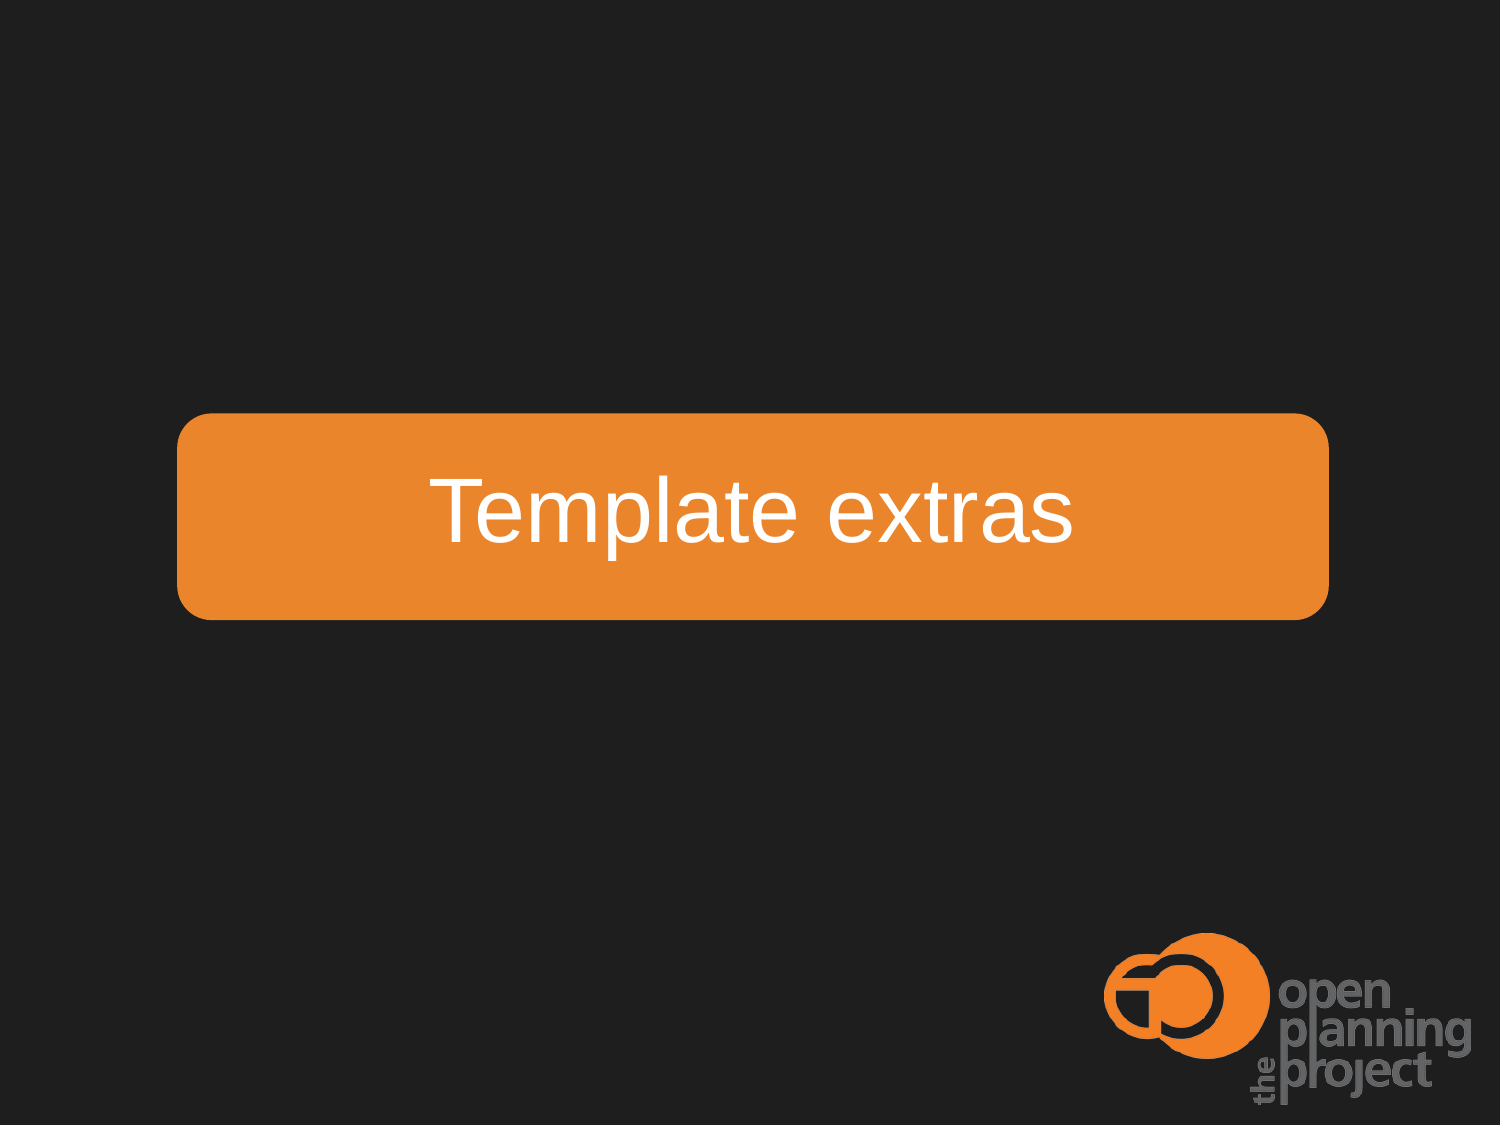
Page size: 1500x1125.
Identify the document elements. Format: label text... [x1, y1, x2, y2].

picture [1104, 933, 1471, 1105]
title Template extras [206, 416, 1300, 605]
